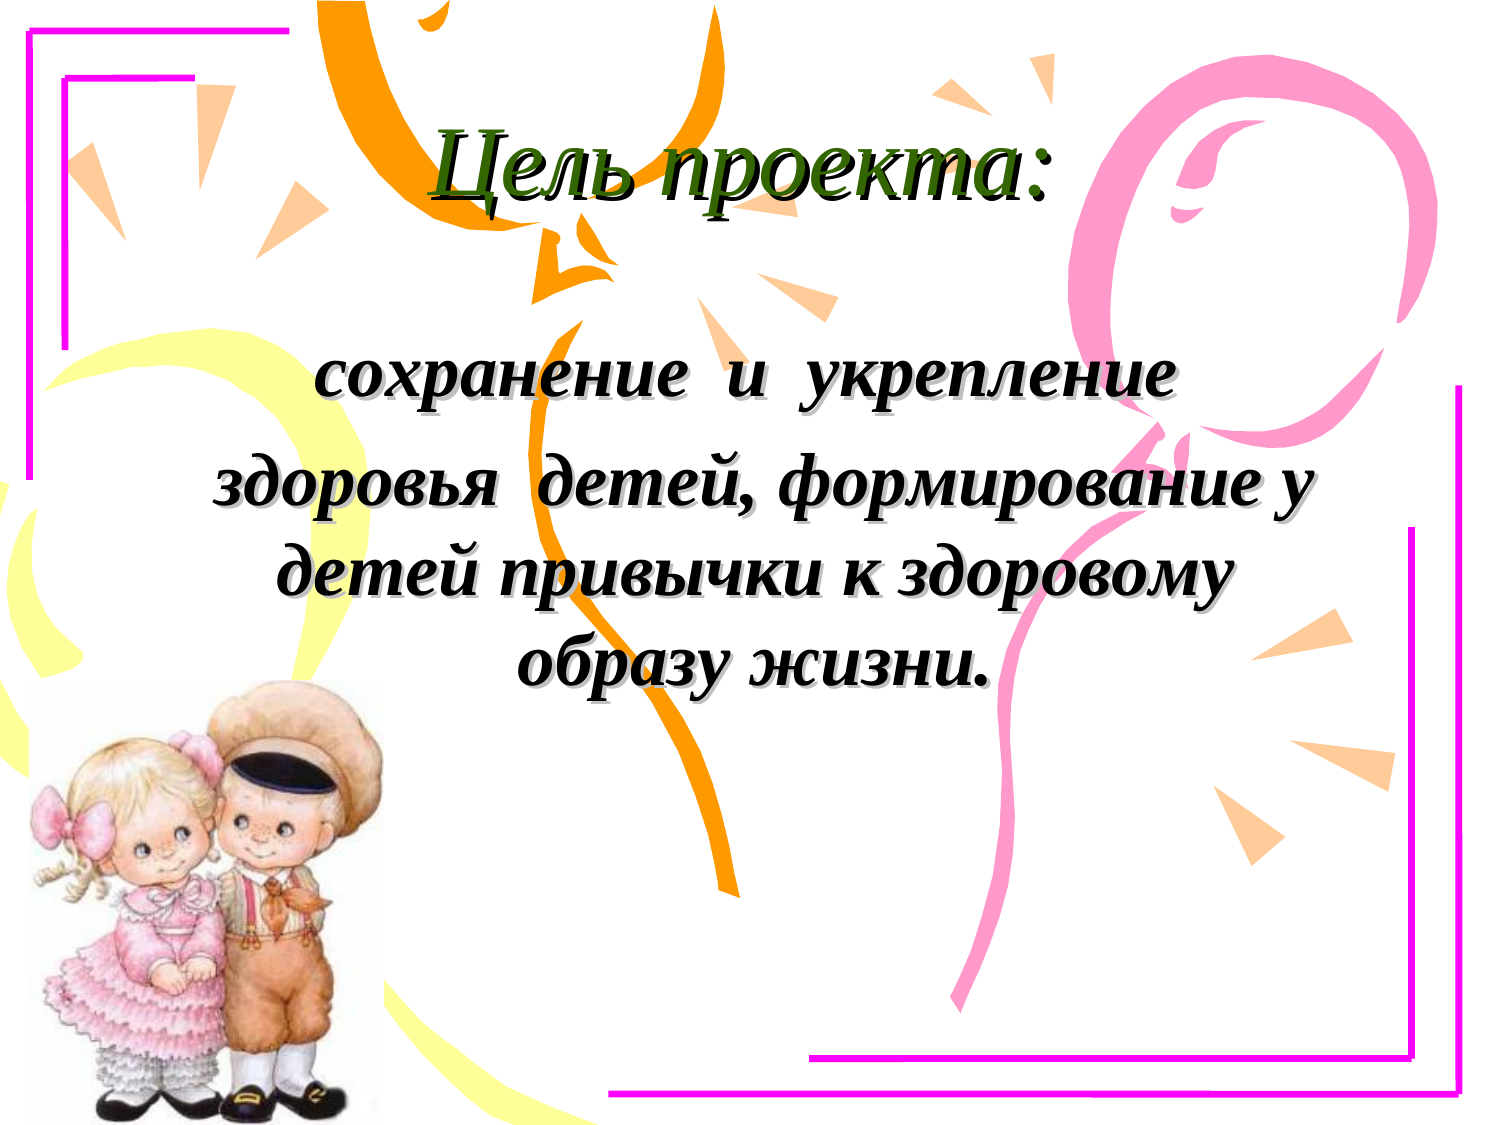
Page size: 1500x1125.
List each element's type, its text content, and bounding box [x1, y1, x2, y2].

subtitle сохранение и укрепление здоровья детей, формирование у детей привычки к здоровому образу жизни. [147, 314, 1365, 858]
title Цель проекта: [69, 101, 1419, 225]
picture [29, 680, 384, 1125]
